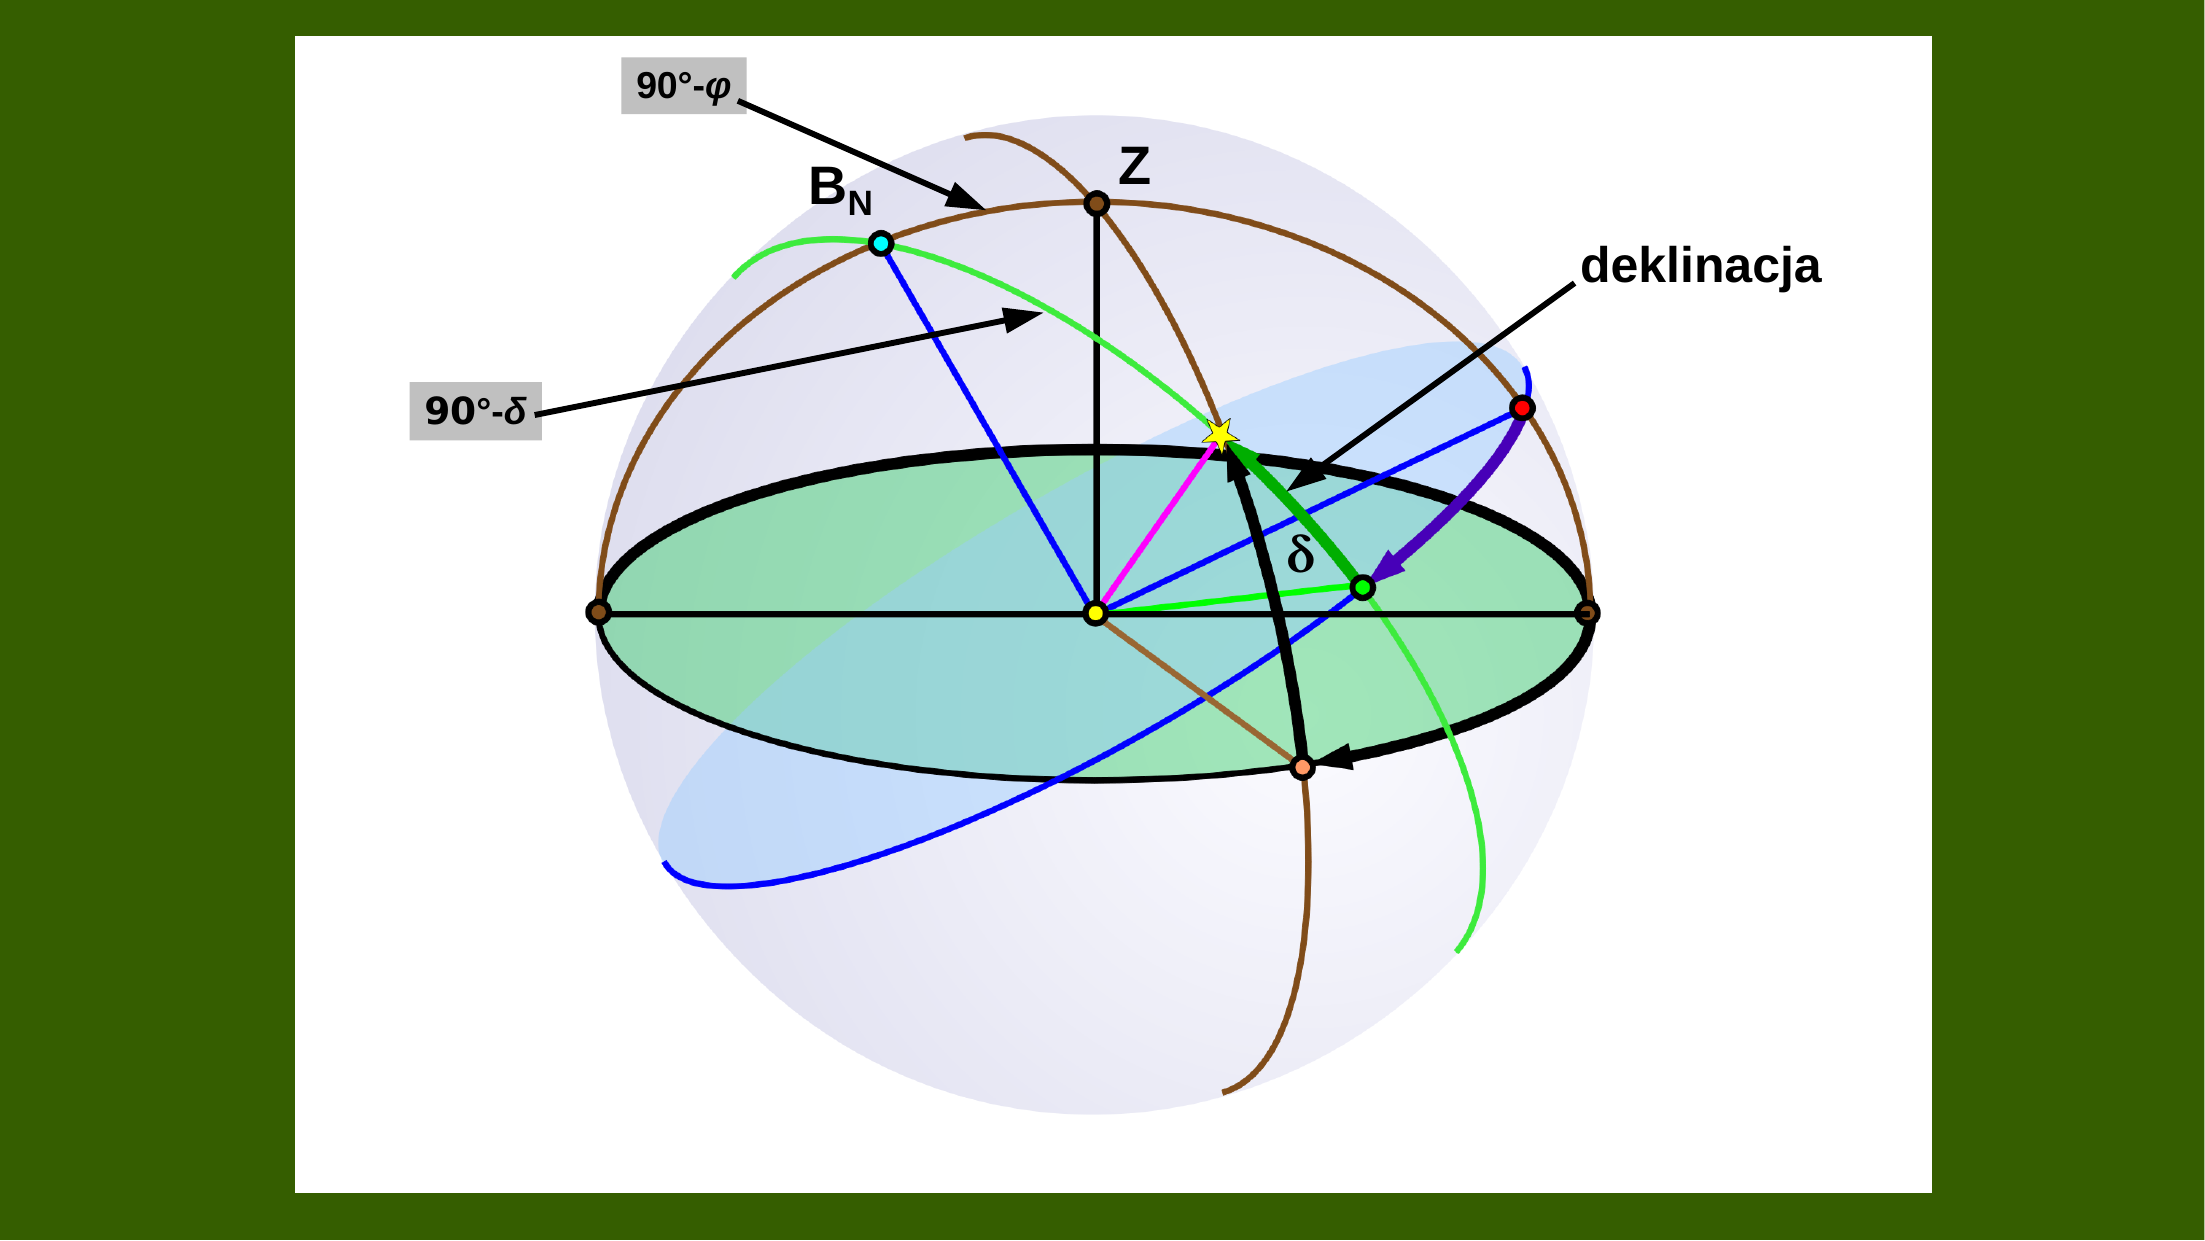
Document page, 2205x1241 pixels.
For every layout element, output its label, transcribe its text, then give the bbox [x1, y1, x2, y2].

text_box δ [1271, 516, 1339, 595]
text_box 90°-δ [409, 382, 542, 441]
text_box BN [793, 147, 889, 231]
text_box 90°-φ [621, 57, 747, 115]
text_box deklinacja [1565, 230, 1837, 301]
text_box Z [1104, 127, 1167, 204]
picture [295, 36, 1932, 1193]
